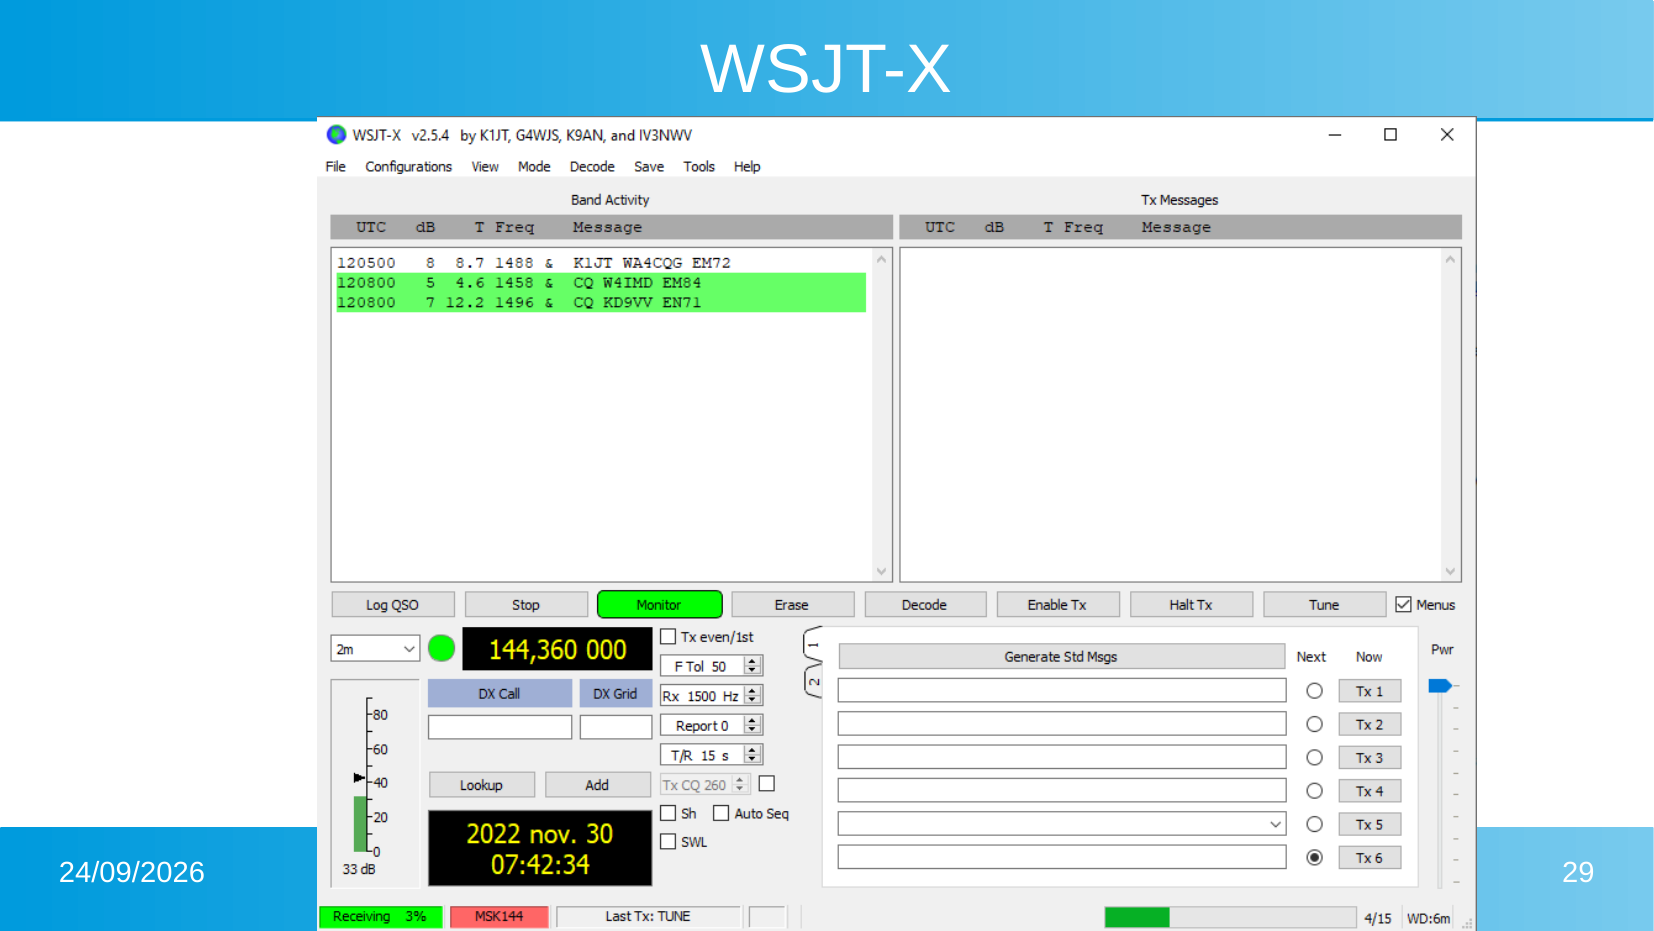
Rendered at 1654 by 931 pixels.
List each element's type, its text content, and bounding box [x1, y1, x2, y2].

picture [317, 116, 1477, 931]
title WSJT-X [59, 29, 1595, 108]
